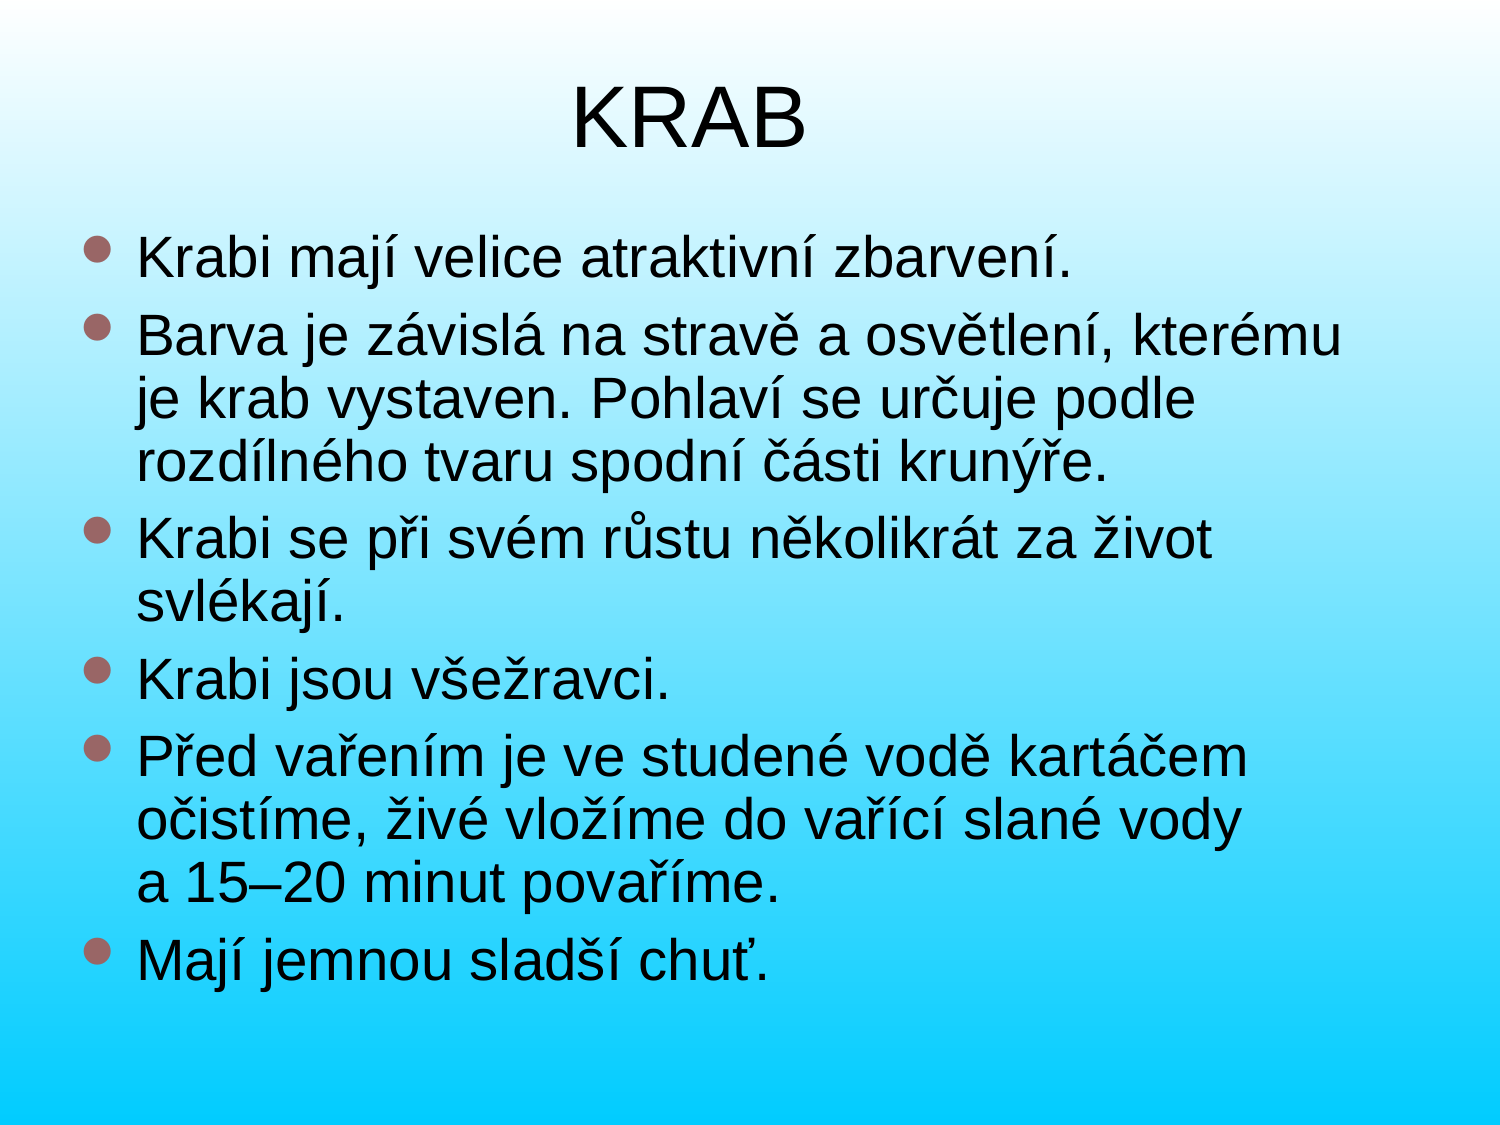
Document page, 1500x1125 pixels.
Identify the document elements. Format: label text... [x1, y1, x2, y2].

title KRAB [31, 37, 1347, 188]
list Krabi mají velice atraktivní zbarvení. Barva je závislá na stravě a osvětlení, kterému je krab vystaven. Pohlaví se určuje podle rozdílného tvaru spodní části krunýře. Krabi se při svém růstu několikrát za život svlékají. Krabi jsou všežravci. Před vařením je ve studené vodě kartáčem očistíme, živé vložíme do vařící slané vody a 15–20 minut povaříme. Mají jemnou sladší chuť. [64, 220, 1400, 1035]
